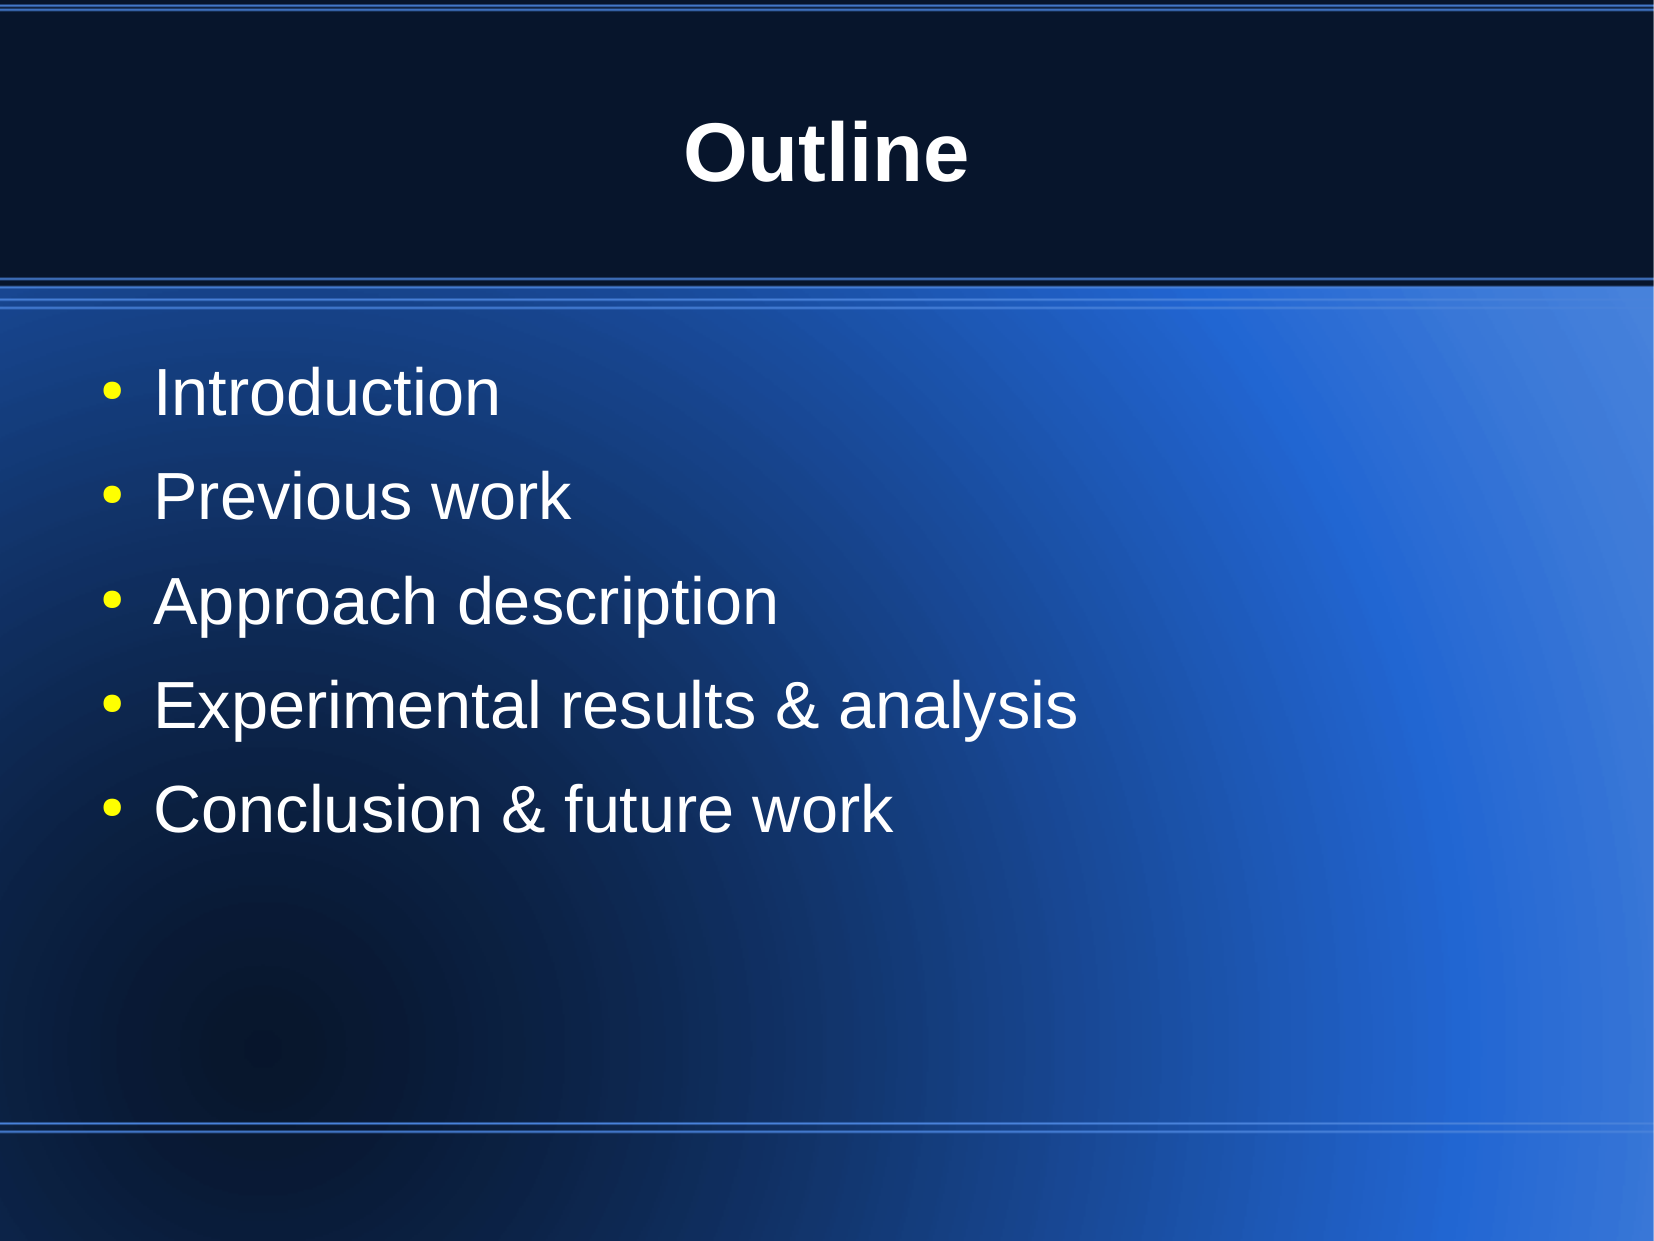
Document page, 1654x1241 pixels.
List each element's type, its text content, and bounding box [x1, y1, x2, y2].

picture [0, 0, 1654, 1241]
list Introduction Previous work Approach description Experimental results & analysis Conclusion & future work [82, 355, 1571, 1159]
title Outline [82, 49, 1571, 257]
